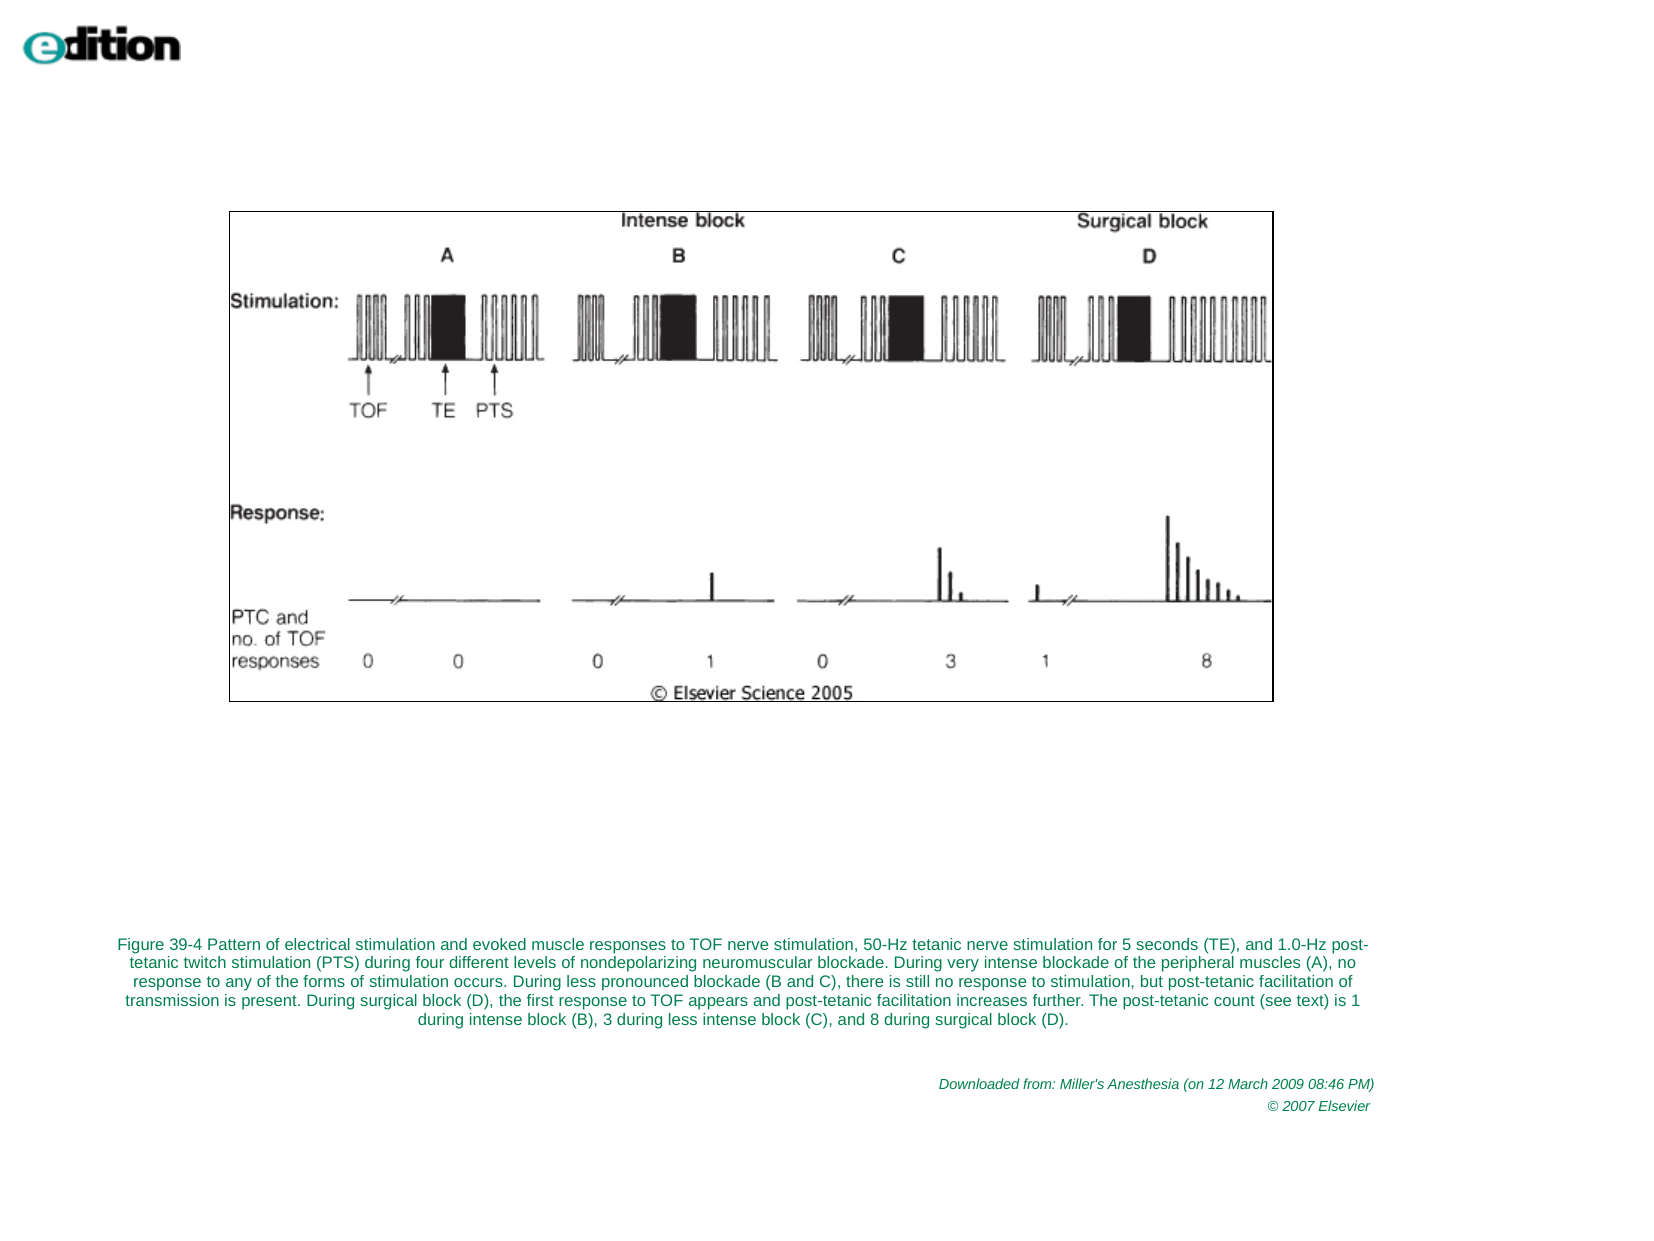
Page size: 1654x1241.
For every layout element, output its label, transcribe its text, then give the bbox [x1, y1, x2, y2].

picture [17, 18, 181, 71]
picture [230, 212, 1273, 701]
text_box © 2007 Elsevier [656, 1090, 1389, 1122]
text_box Figure 39-4 Pattern of electrical stimulation and evoked muscle responses to TOF nerve stimulation, 50-Hz tetanic nerve stimulation for 5 seconds (TE), and 1.0-Hz post-tetanic twitch stimulation (PTS) during four different levels of nondepolarizing neuromuscular blockade. During very intense blockade of the peripheral muscles (A), no response to any of the forms of stimulation occurs. During less pronounced blockade (B and C), there is still no response to stimulation, but post-tetanic facilitation of transmission is present. During surgical block (D), the first response to TOF appears and post-tetanic facilitation increases further. The post-tetanic count (see text) is 1 during intense block (B), 3 during less intense block (C), and 8 during surgical block (D). [100, 927, 1388, 1037]
text_box Downloaded from: Miller's Anesthesia (on 12 March 2009 08:46 PM) [657, 1069, 1390, 1101]
